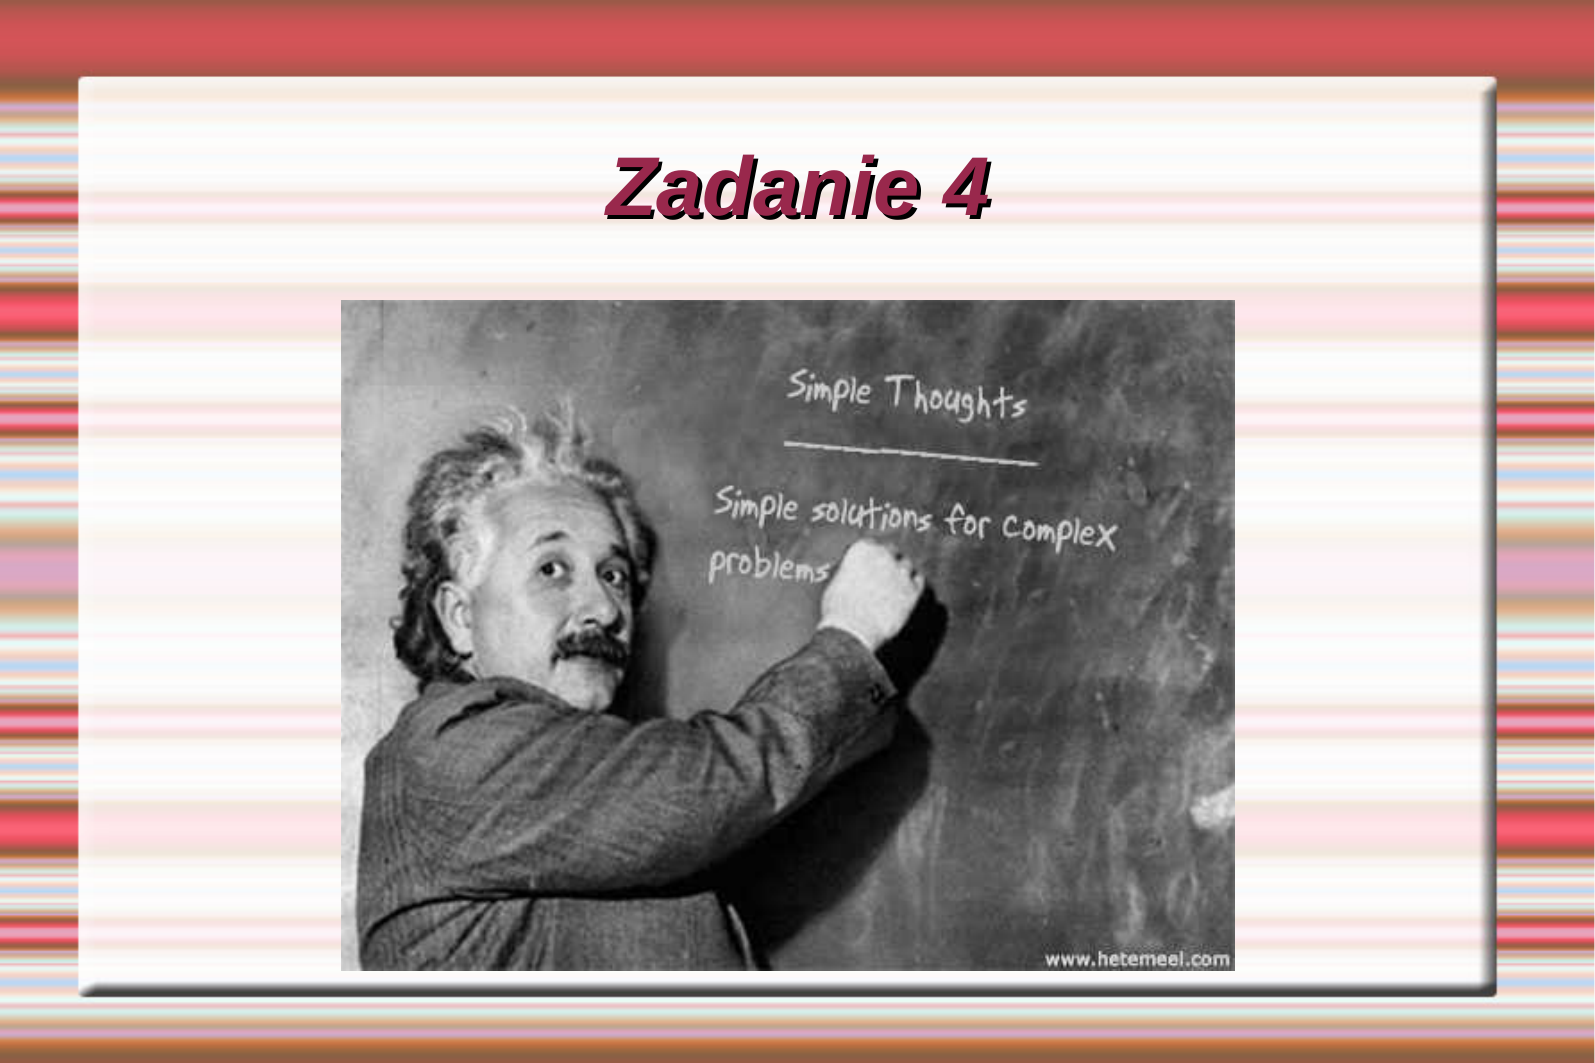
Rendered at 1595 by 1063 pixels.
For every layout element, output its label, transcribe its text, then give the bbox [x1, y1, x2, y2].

title Zadanie 4 [117, 98, 1479, 276]
picture [0, 0, 1595, 1063]
